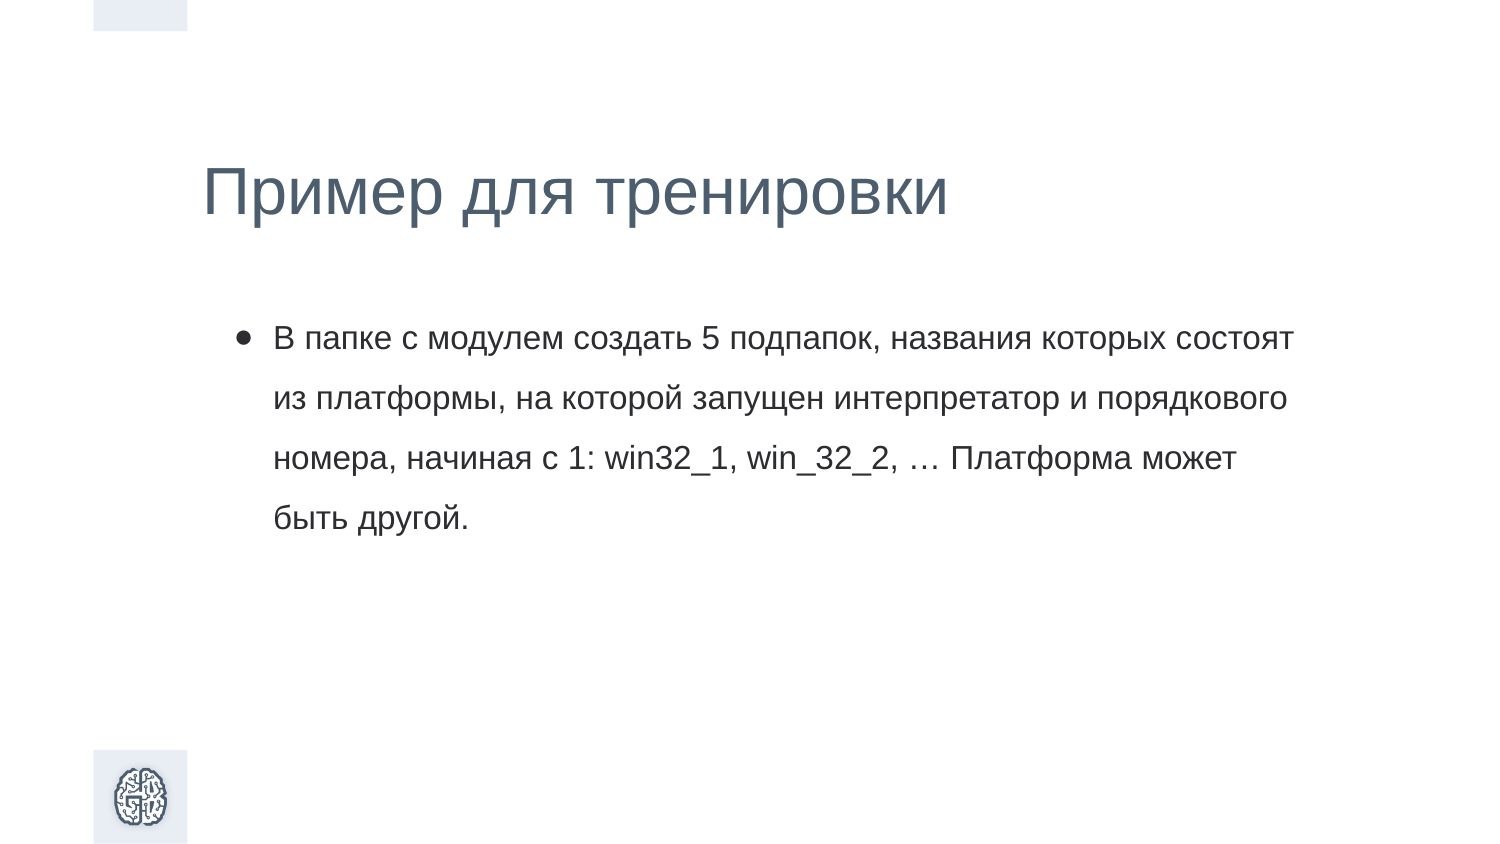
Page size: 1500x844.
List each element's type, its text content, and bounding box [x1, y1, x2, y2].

text_box Пример для тренировки [187, 93, 1312, 282]
picture [106, 760, 175, 834]
text_box В папке с модулем создать 5 подпапок, названия которых состоят из платформы, на которой запущен интерпретатор и порядкового номера, начиная с 1: win32_1, win_32_2, … Платформа может быть другой. [187, 284, 1312, 548]
